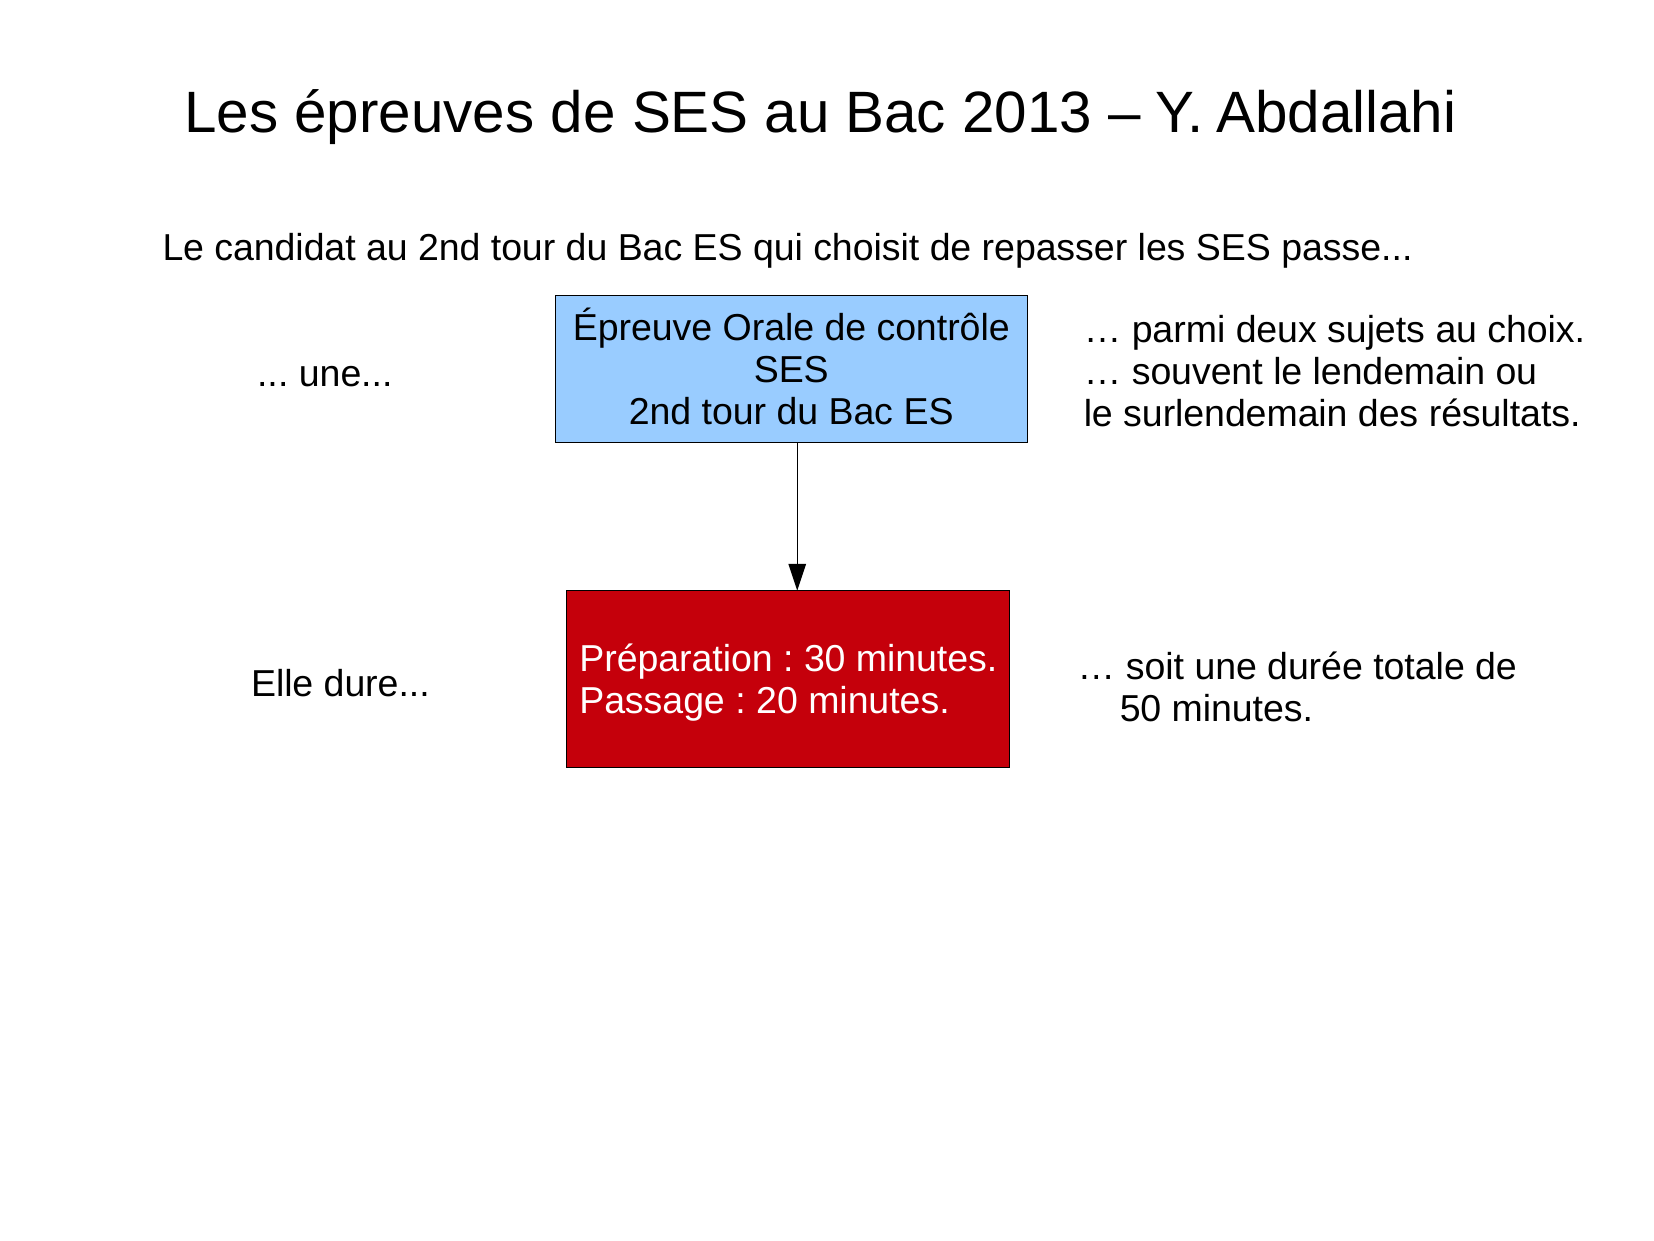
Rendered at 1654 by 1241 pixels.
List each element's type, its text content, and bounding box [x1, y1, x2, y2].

text_box Épreuve Orale de contrôle SES 2nd tour du Bac ES [555, 295, 1028, 443]
text_box Elle dure... [236, 655, 446, 713]
text_box Le candidat au 2nd tour du Bac ES qui choisit de repasser les SES passe... [147, 218, 1431, 276]
text_box ... une... [147, 345, 502, 403]
text_box Préparation : 30 minutes. Passage : 20 minutes. [566, 590, 1010, 768]
title Les épreuves de SES au Bac 2013 – Y. Abdallahi [76, 53, 1566, 172]
text_box … parmi deux sujets au choix. … souvent le lendemain ou le surlendemain des résultats. [1069, 301, 1602, 442]
text_box … soit une durée totale de 50 minutes. [1062, 637, 1533, 737]
